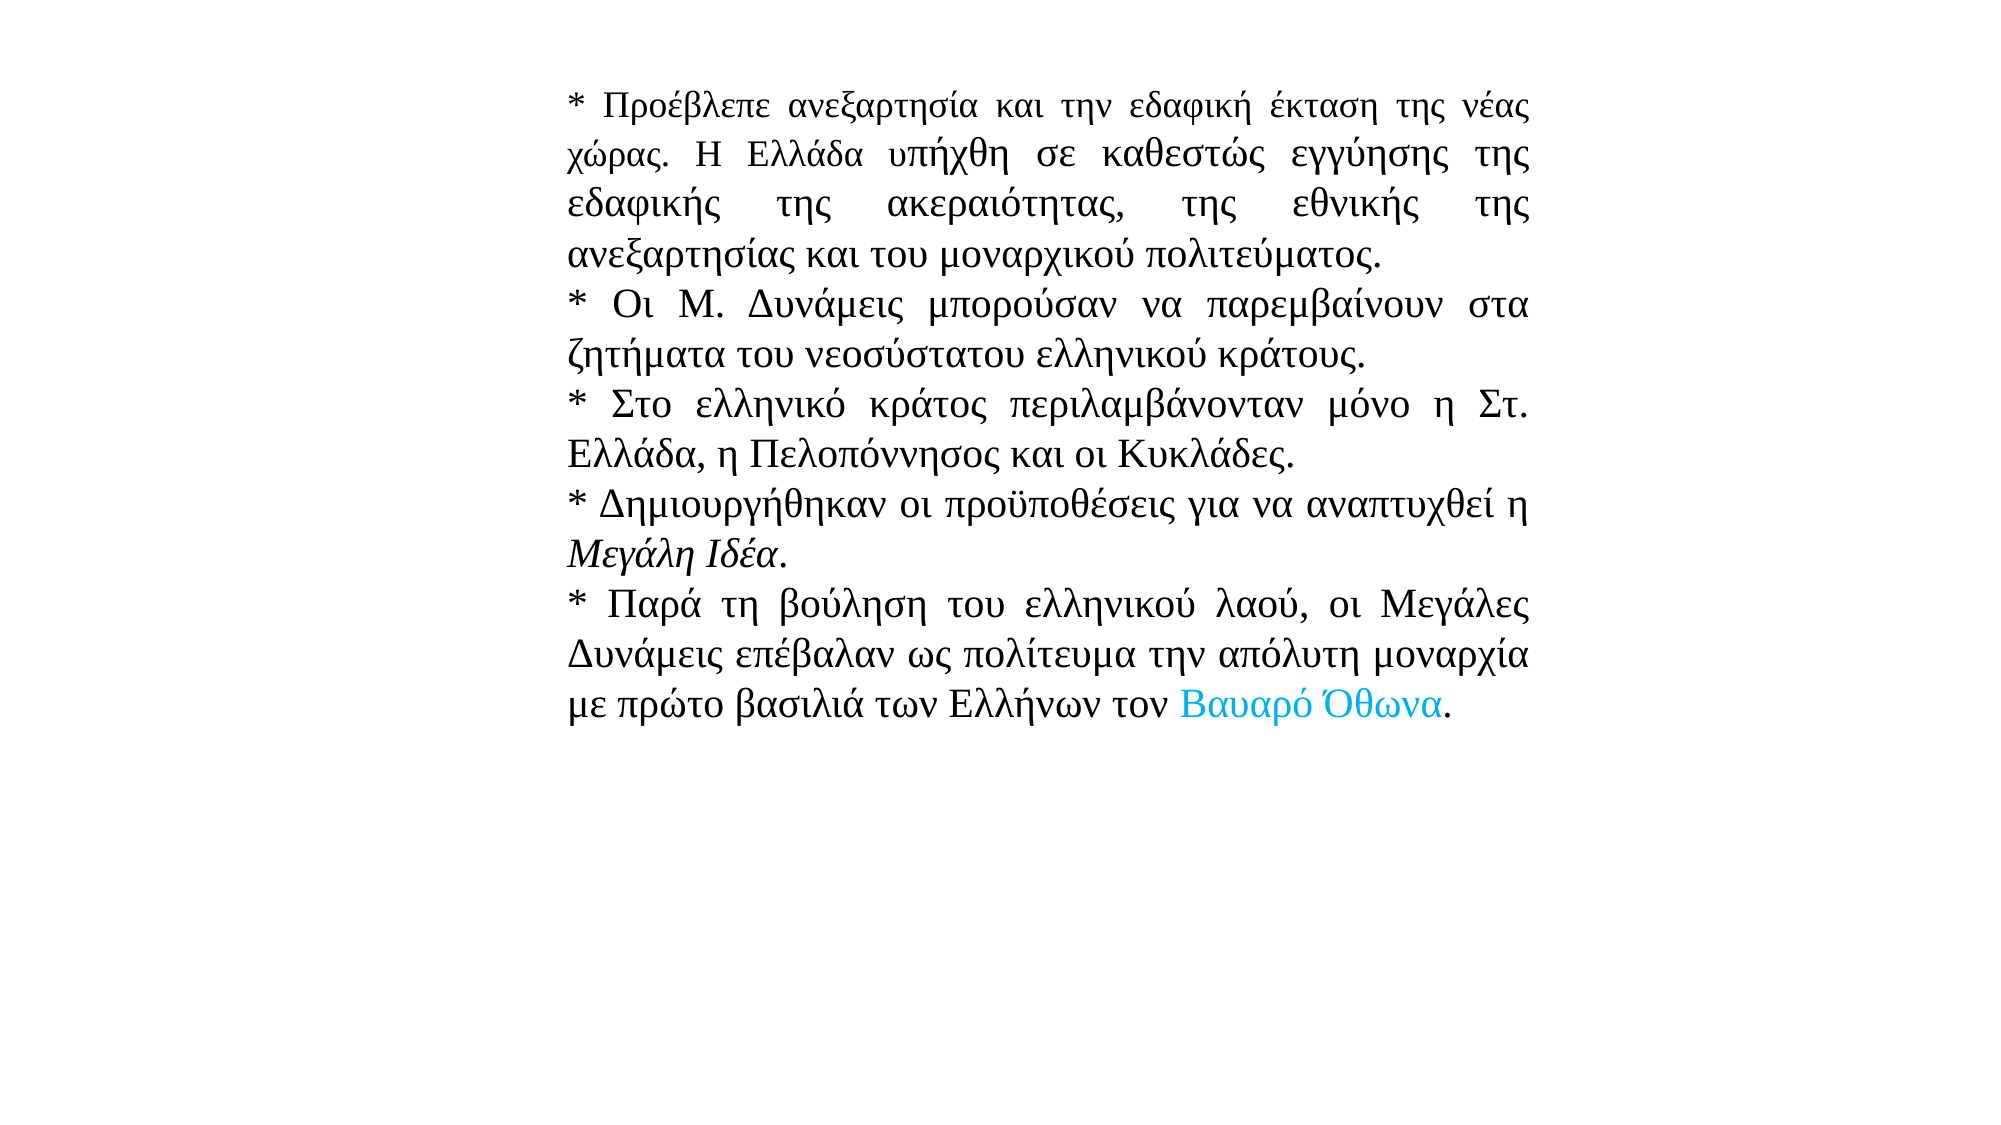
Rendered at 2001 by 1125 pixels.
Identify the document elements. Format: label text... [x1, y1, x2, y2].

text_box * Προέβλεπε ανεξαρτησία και την εδαφική έκταση της νέας χώρας. Η Ελλάδα υπήχθη σε καθεστώς εγγύησης της εδαφικής της ακεραιότητας, της εθνικής της ανεξαρτησίας και του μοναρχικού πολιτεύματος. * Οι Μ. Δυνάμεις μπορούσαν να παρεμβαίνουν στα ζητήματα του νεοσύστατου ελληνικού κράτους. * Στο ελληνικό κράτος περιλαμβάνονταν μόνο η Στ. Ελλάδα, η Πελοπόννησος και οι Κυκλάδες. * Δημιουργήθηκαν οι προϋποθέσεις για να αναπτυχθεί η Μεγάλη Ιδέα. * Παρά τη βούληση του ελληνικού λαού, οι Μεγάλες Δυνάμεις επέβαλαν ως πολίτευμα την απόλυτη μοναρχία με πρώτο βασιλιά των Ελλήνων τον Βαυαρό Όθωνα. [552, 22, 1557, 740]
